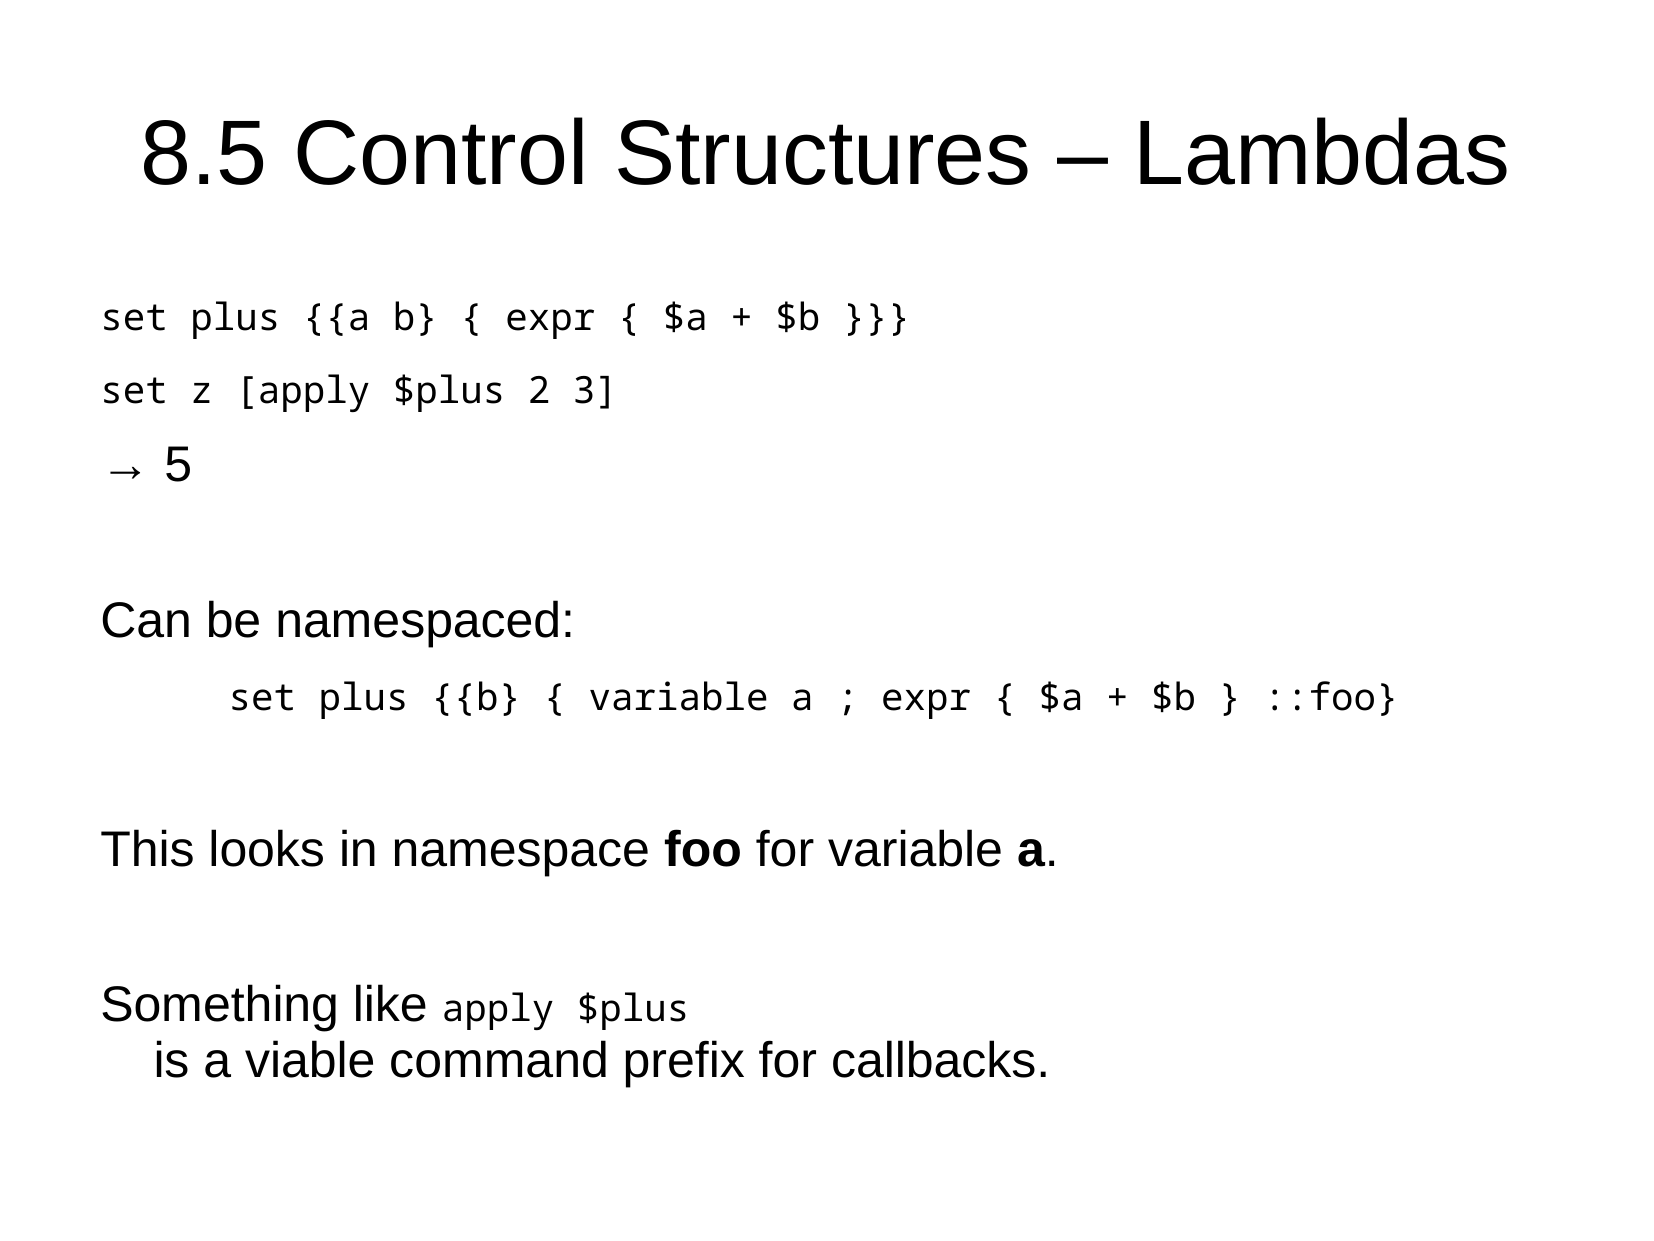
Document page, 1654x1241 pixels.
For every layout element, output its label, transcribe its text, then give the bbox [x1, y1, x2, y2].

list set plus {{a b} { expr { $a + $b }}} set z [apply $plus 2 3] → 5 Can be namespaced: set plus {{b} { variable a ; expr { $a + $b } ::foo} This looks in namespace foo for variable a. Something like apply $plus is a viable command prefix for callbacks. [82, 290, 1571, 1201]
title 8.5 Control Structures – Lambdas [82, 56, 1571, 250]
